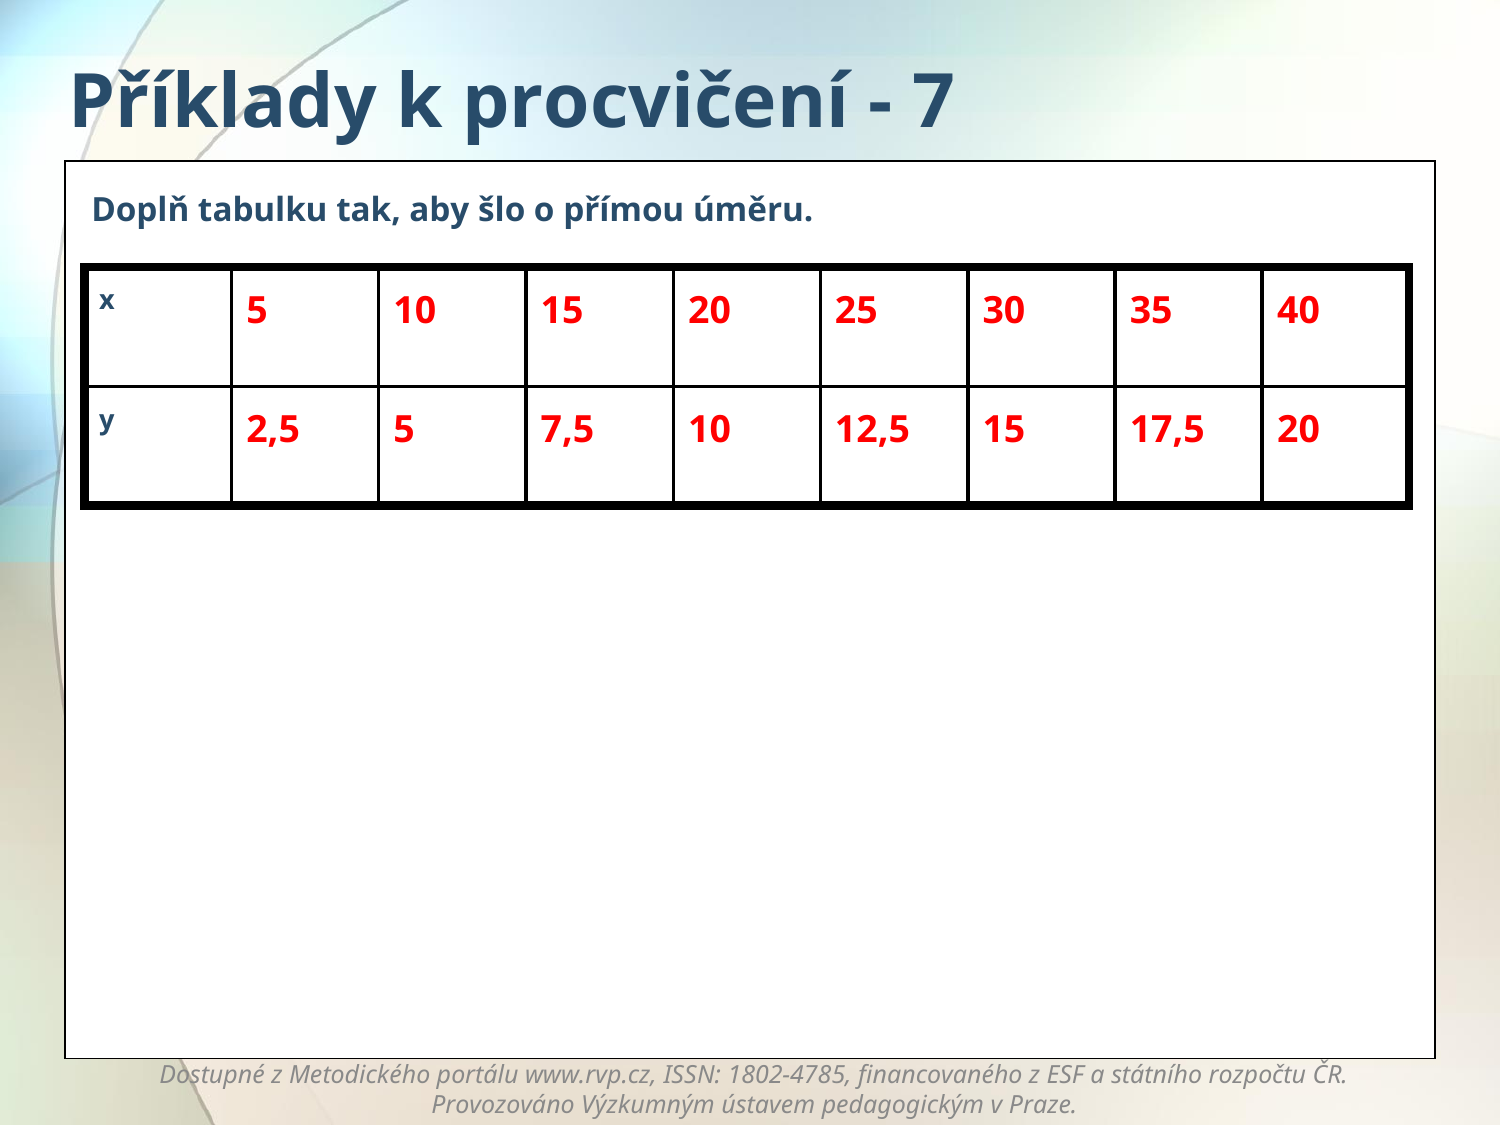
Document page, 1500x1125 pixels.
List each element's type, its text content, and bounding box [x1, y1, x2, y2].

table_header 10 [380, 271, 524, 385]
table_cell 17,5 [1117, 388, 1260, 501]
table_header 30 [970, 271, 1113, 385]
table_header x [89, 271, 230, 385]
table_cell y [89, 388, 230, 501]
table_cell 2,5 [233, 388, 377, 501]
table_cell 15 [970, 388, 1113, 501]
table_header 20 [675, 271, 819, 385]
table_header 35 [1117, 271, 1260, 385]
table_cell 20 [1264, 388, 1405, 501]
table_cell 5 [380, 388, 524, 501]
table_cell 10 [675, 388, 819, 501]
table_header 5 [233, 271, 377, 385]
text_box Doplň tabulku tak, aby šlo o přímou úměru. [76, 160, 1400, 256]
table_header 25 [822, 271, 966, 385]
table_cell 7,5 [528, 388, 672, 501]
text_box [64, 160, 1436, 1059]
table_header 15 [528, 271, 672, 385]
table_cell 12,5 [822, 388, 966, 501]
table_header 40 [1264, 271, 1405, 385]
title Příklady k procvičení - 7 [53, 31, 1379, 182]
picture [0, 0, 1500, 1125]
